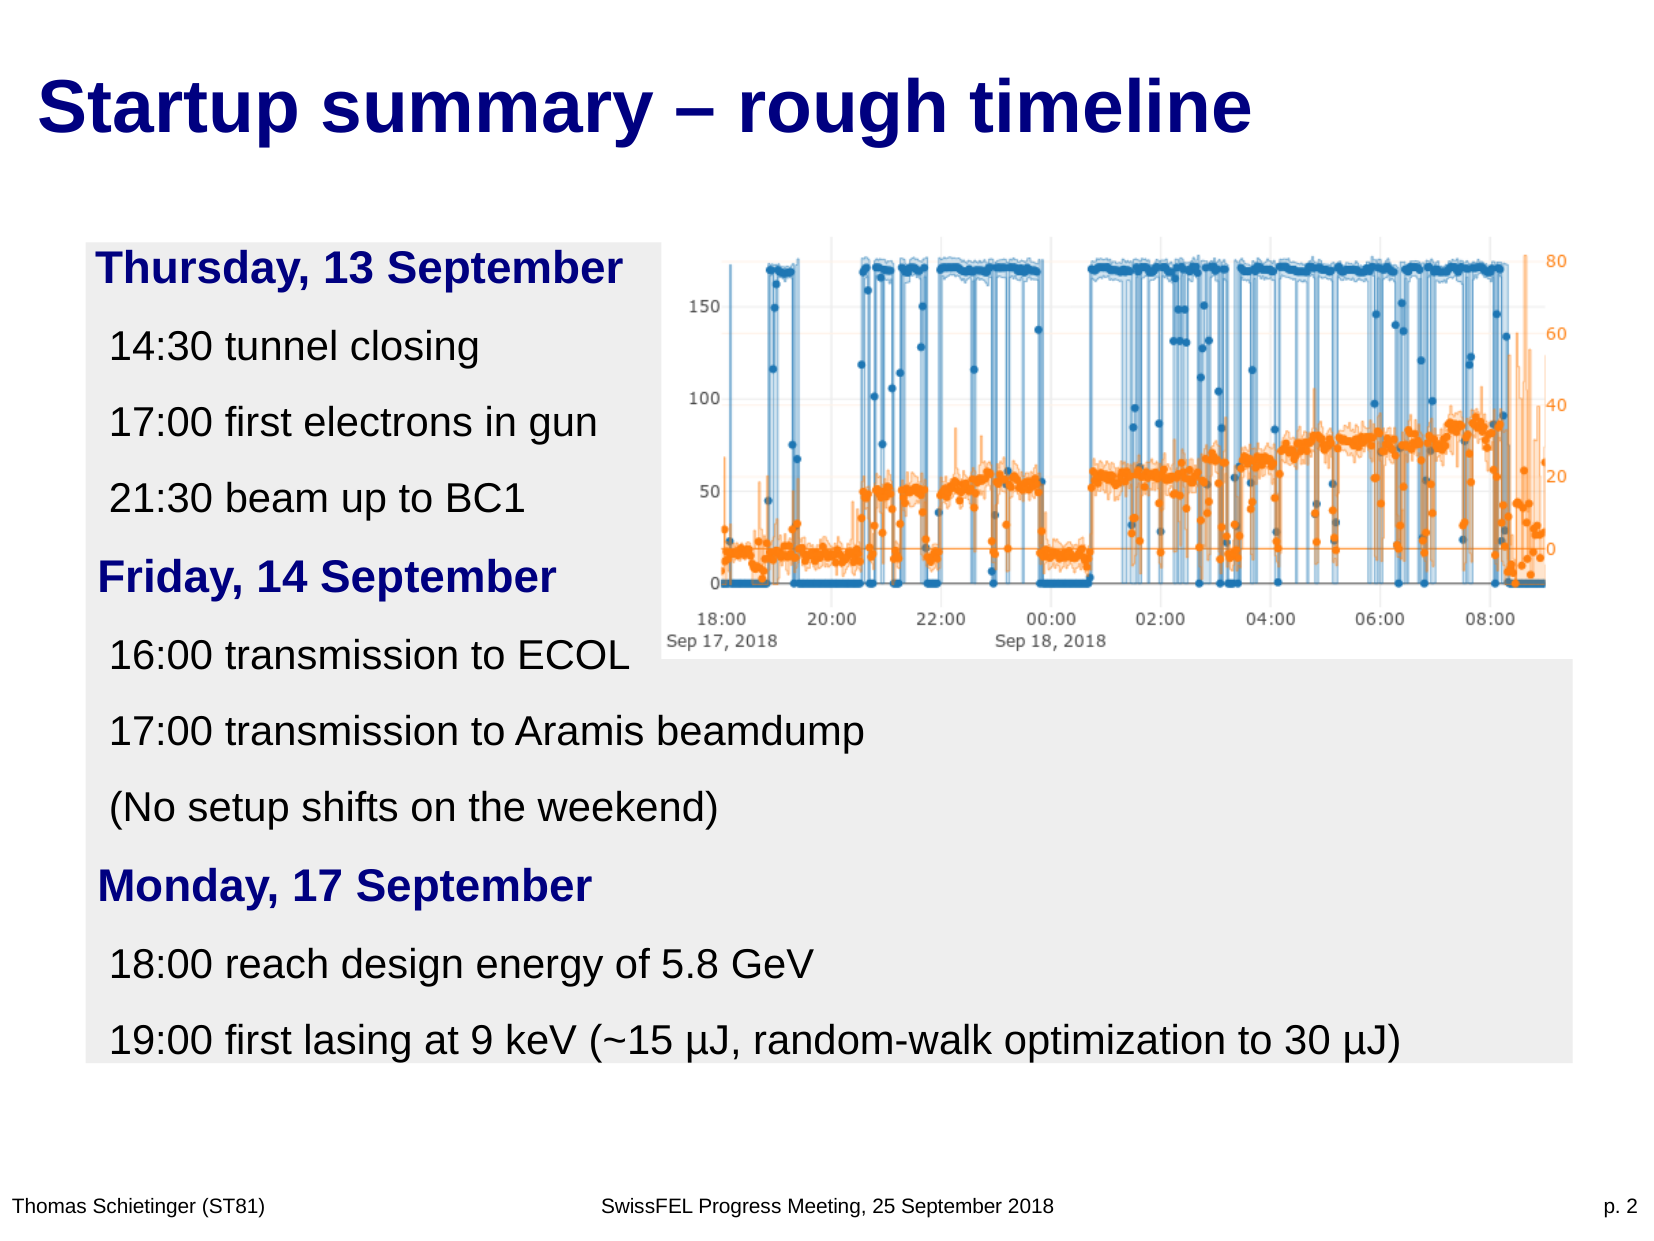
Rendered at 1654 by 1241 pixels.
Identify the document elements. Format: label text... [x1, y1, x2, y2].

list Thursday, 13 September 14:30 tunnel closing 17:00 first electrons in gun 21:30 beam up to BC1 Friday, 14 September 16:00 transmission to ECOL 17:00 transmission to Aramis beamdump (No setup shifts on the weekend) Monday, 17 September 18:00 reach design energy of 5.8 GeV 19:00 first lasing at 9 keV (~15 µJ, random-walk optimization to 30 µJ) [85, 242, 1573, 1064]
picture [661, 232, 1587, 659]
title Startup summary – rough timeline [37, 37, 1609, 176]
